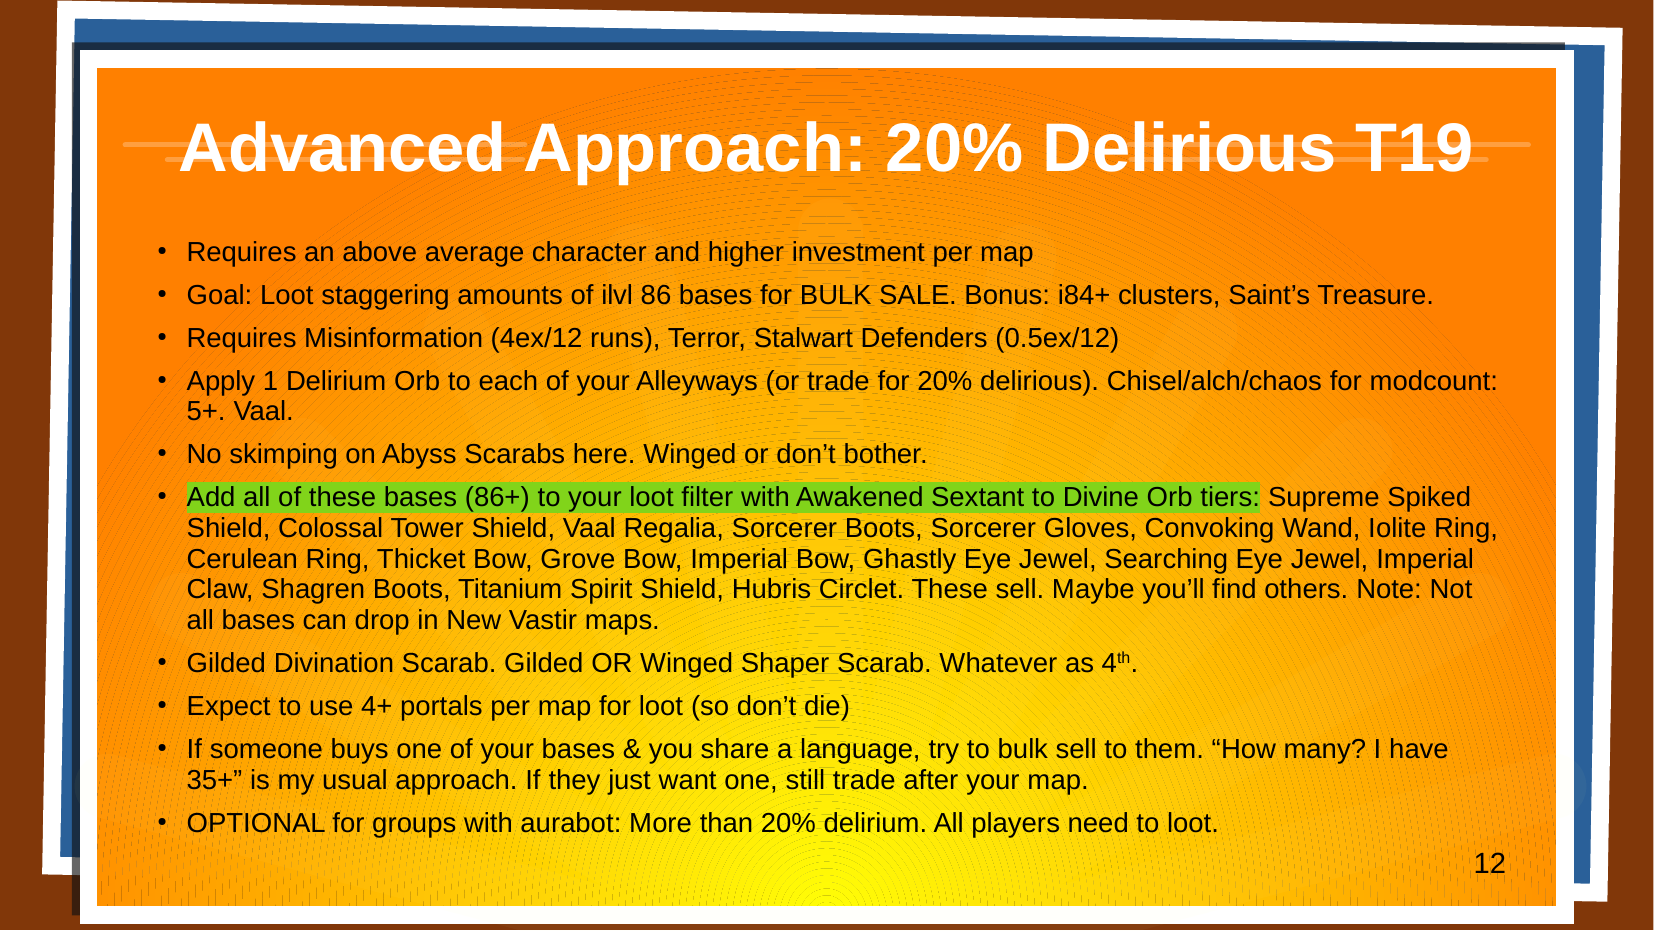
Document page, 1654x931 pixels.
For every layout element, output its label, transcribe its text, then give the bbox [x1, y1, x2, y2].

title Advanced Approach: 20% Delirious T19 [147, 32, 1506, 236]
list Requires an above average character and higher investment per map Goal: Loot staggering amounts of ilvl 86 bases for BULK SALE. Bonus: i84+ clusters, Saint’s Treasure. Requires Misinformation (4ex/12 runs), Terror, Stalwart Defenders (0.5ex/12) Apply 1 Delirium Orb to each of your Alleyways (or trade for 20% delirious). Chisel/alch/chaos for modcount: 5+. Vaal. No skimping on Abyss Scarabs here. Winged or don’t bother. Add all of these bases (86+) to your loot filter with Awakened Sextant to Divine Orb tiers: Supreme Spiked Shield, Colossal Tower Shield, Vaal Regalia, Sorcerer Boots, Sorcerer Gloves, Convoking Wand, Iolite Ring, Cerulean Ring, Thicket Bow, Grove Bow, Imperial Bow, Ghastly Eye Jewel, Searching Eye Jewel, Imperial Claw, Shagren Boots, Titanium Spirit Shield, Hubris Circlet. These sell. Maybe you’ll find others. Note: Not all bases can drop in New Vastir maps. Gilded Divination Scarab. Gilded OR Winged Shaper Scarab. Whatever as 4th. Expect to use 4+ portals per map for loot (so don’t die) If someone buys one of your bases & you share a language, try to bulk sell to them. “How many? I have 35+” is my usual approach. If they just want one, still trade after your map. OPTIONAL for groups with aurabot: More than 20% delirium. All players need to loot. [147, 236, 1506, 857]
